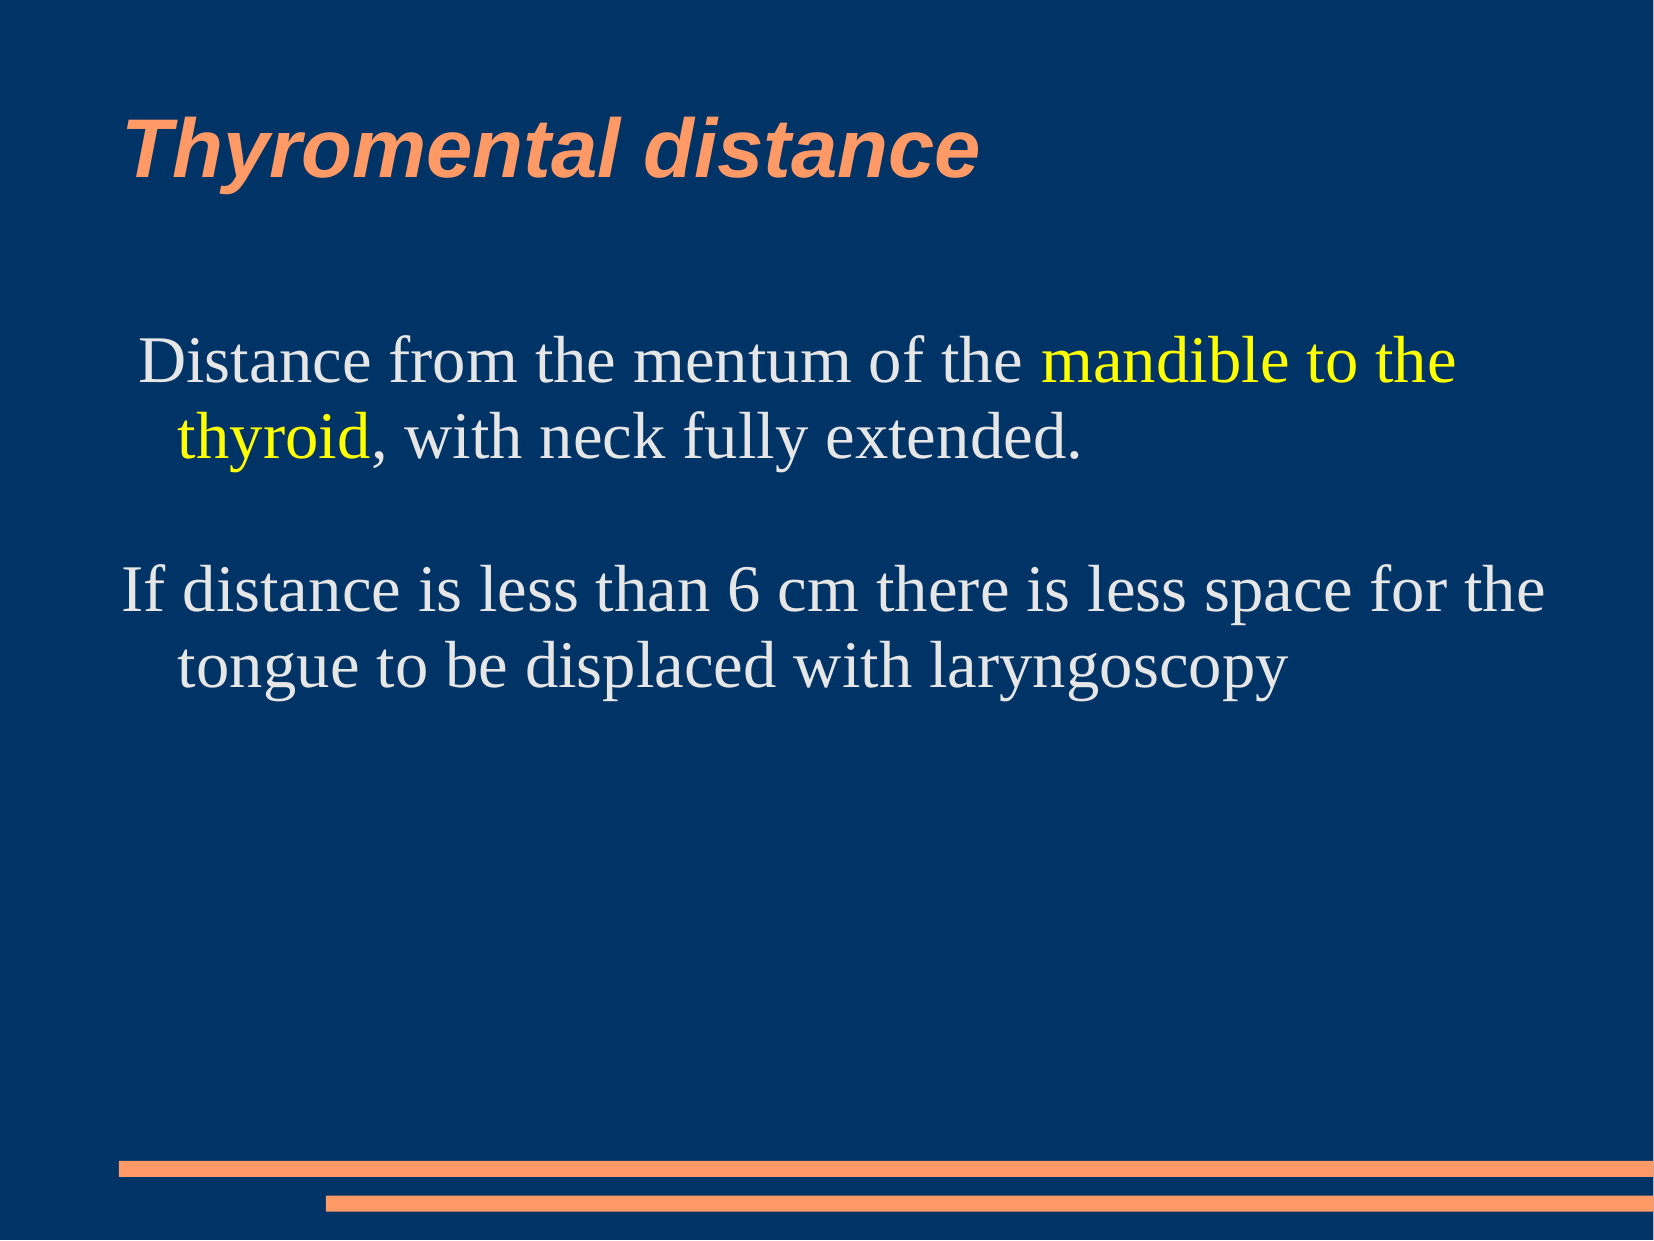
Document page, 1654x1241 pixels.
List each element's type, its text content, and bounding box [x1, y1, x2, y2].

list Distance from the mentum of the mandible to the thyroid, with neck fully extended. If distance is less than 6 cm there is less space for the tongue to be displaced with laryngoscopy [121, 322, 1560, 1131]
title Thyromental distance [121, 46, 1533, 253]
